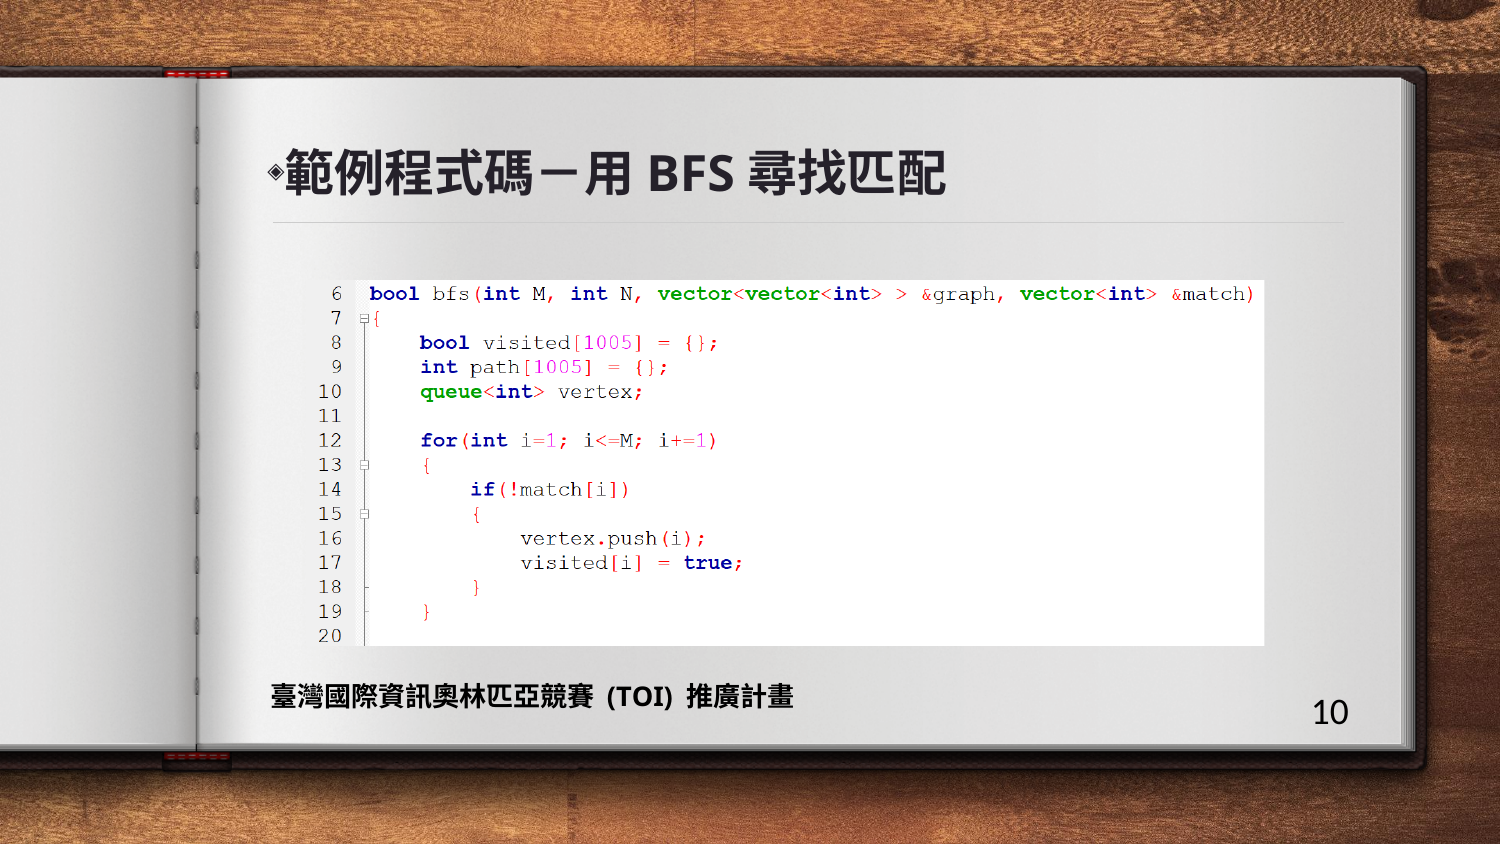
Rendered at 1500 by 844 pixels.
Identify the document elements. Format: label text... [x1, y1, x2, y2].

chart [306, 280, 1265, 646]
text_box [1295, 672, 1386, 737]
list 範例程式碼－用BFS尋找匹配 [252, 126, 1194, 226]
